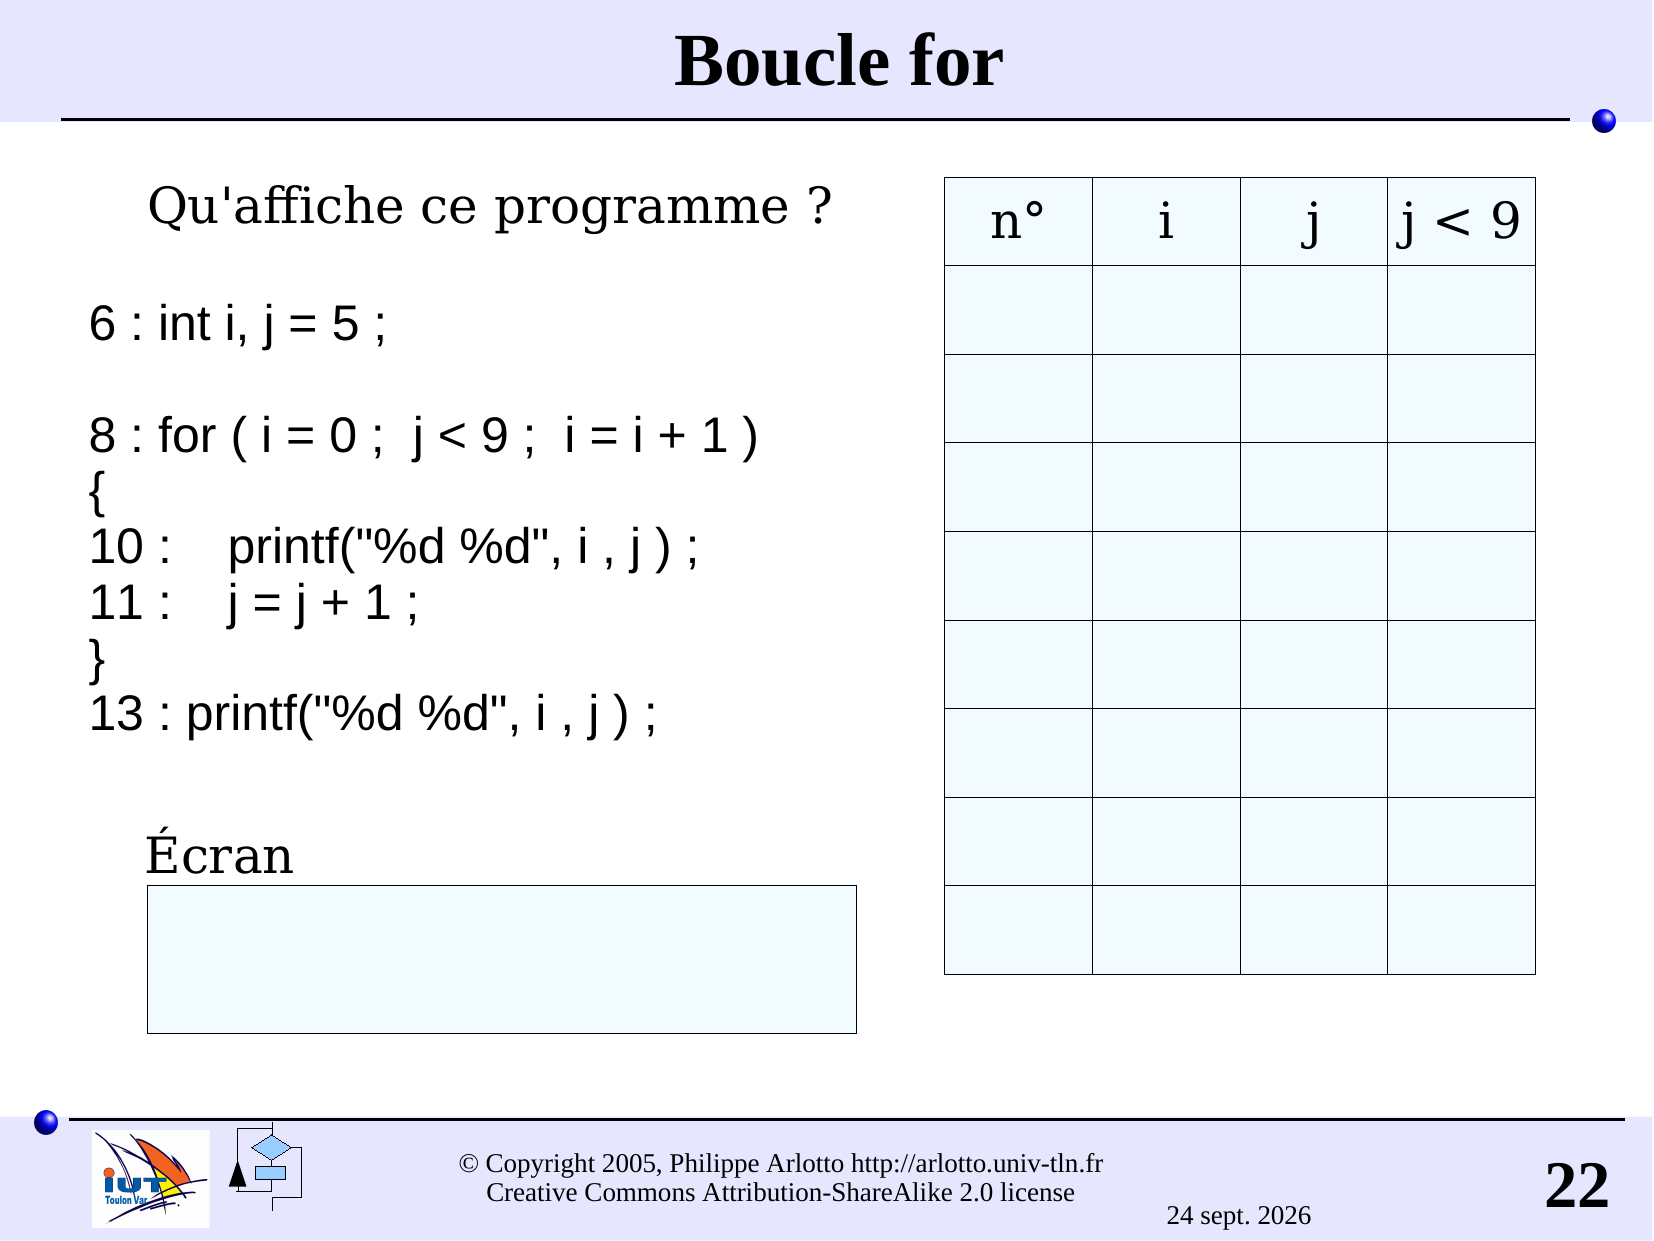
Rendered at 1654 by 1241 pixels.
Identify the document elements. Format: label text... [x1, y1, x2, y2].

text_box j < 9 [1387, 177, 1536, 265]
text_box Écran [144, 826, 296, 886]
title Boucle for [95, 11, 1585, 110]
text_box i [1092, 177, 1240, 265]
text_box [944, 265, 1536, 975]
text_box Qu'affiche ce programme ? [147, 177, 834, 236]
text_box [147, 885, 857, 1034]
text_box 6 : int i, j = 5 ; 8 : for ( i = 0 ; j < 9 ; i = i + 1 ) { 10 : printf("%d %d", i , j ) ; 11 : j = j + 1 ; } 13 : printf("%d %d", i , j ) ; [88, 295, 775, 802]
text_box j [1240, 177, 1387, 265]
text_box n° [944, 177, 1092, 265]
